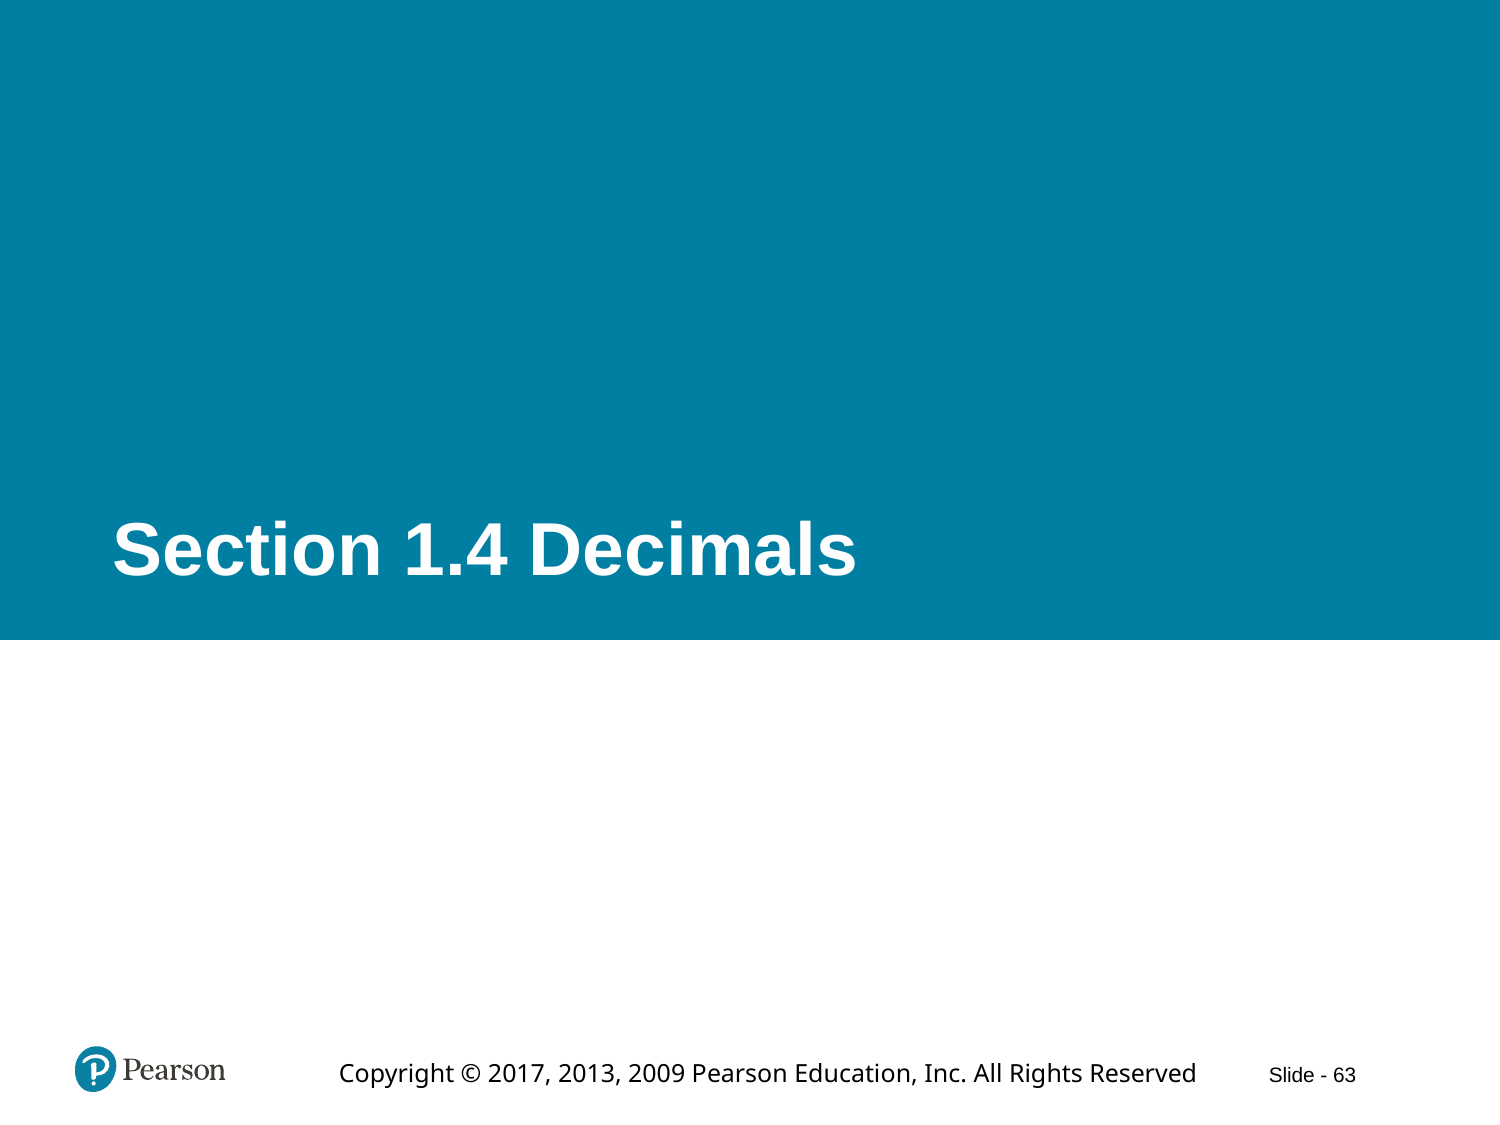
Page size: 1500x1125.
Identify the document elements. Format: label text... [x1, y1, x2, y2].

title Section 1.4 Decimals [112, 125, 1388, 591]
